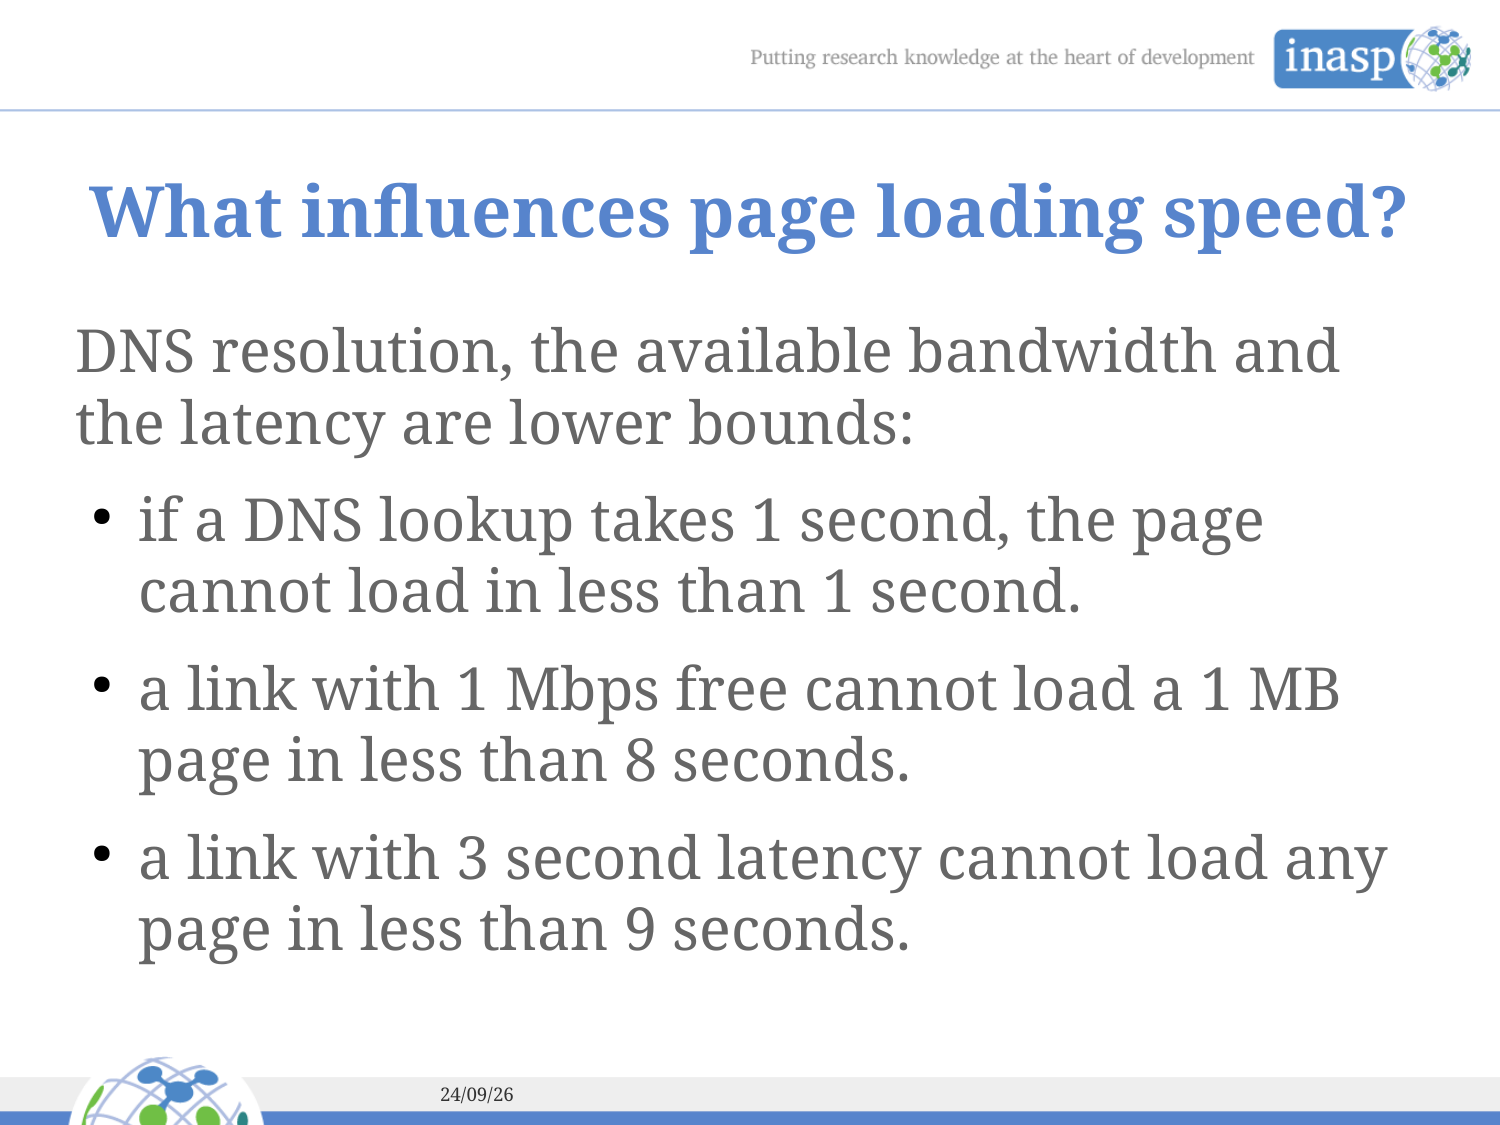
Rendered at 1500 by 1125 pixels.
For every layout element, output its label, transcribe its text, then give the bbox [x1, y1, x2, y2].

picture [0, 0, 1500, 1125]
title What influences page loading speed? [75, 129, 1426, 313]
list DNS resolution, the available bandwidth and the latency are lower bounds: if a DNS lookup takes 1 second, the page cannot load in less than 1 second. a link with 1 Mbps free cannot load a 1 MB page in less than 8 seconds. a link with 3 second latency cannot load any page in less than 9 seconds. [75, 313, 1426, 967]
